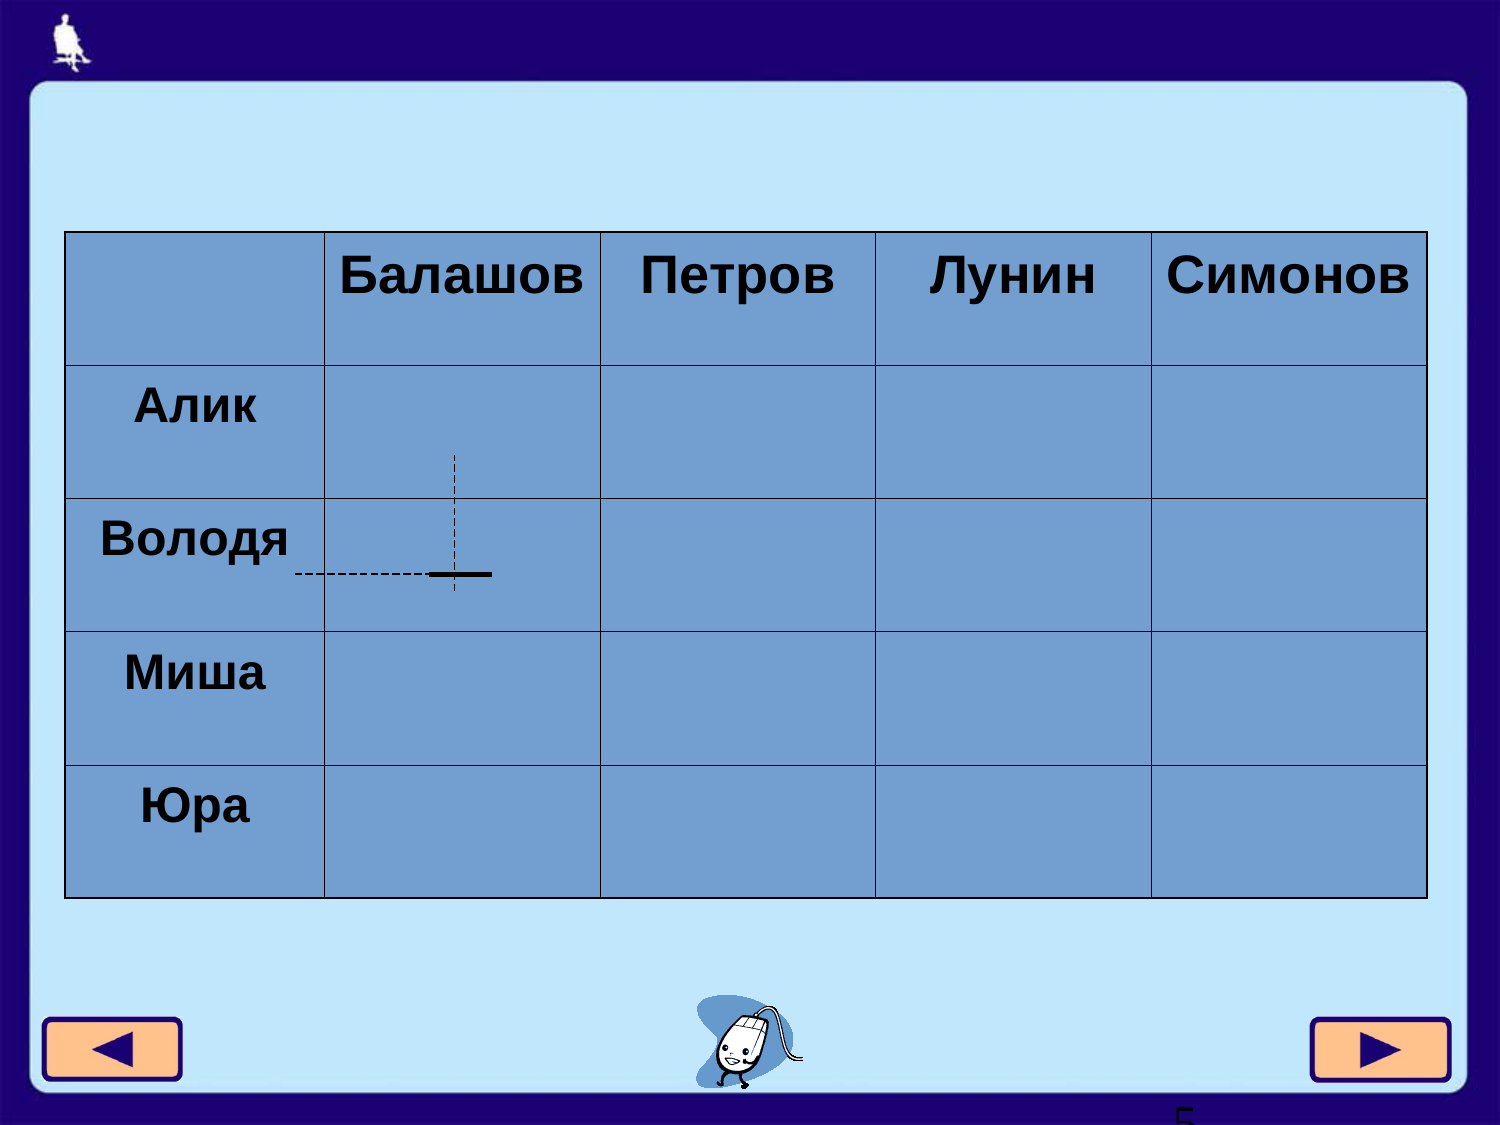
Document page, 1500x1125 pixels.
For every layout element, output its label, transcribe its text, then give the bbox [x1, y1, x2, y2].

picture [0, 0, 1500, 1125]
table_cell Володя [66, 499, 324, 631]
table_cell [1152, 632, 1426, 765]
table_cell [325, 366, 600, 498]
table_header Балашов [325, 233, 600, 365]
table_header [66, 233, 324, 365]
table_cell [876, 366, 1151, 498]
table_cell [1152, 766, 1426, 897]
table_cell [601, 766, 875, 897]
table_cell [1152, 366, 1426, 498]
table_cell [325, 499, 600, 631]
table_cell [601, 632, 875, 765]
table_cell Алик [66, 366, 324, 498]
table_header Лунин [876, 233, 1151, 365]
table_cell [325, 632, 600, 765]
table_cell Миша [66, 632, 324, 765]
text_box <номер> [1158, 1082, 1471, 1125]
table_cell [325, 766, 600, 897]
table_cell [1152, 499, 1426, 631]
table_cell [876, 499, 1151, 631]
table_header Петров [601, 233, 875, 365]
table_cell [876, 766, 1151, 897]
table_header Симонов [1152, 233, 1426, 365]
table_cell [876, 632, 1151, 765]
table_cell [601, 366, 875, 498]
table_cell [601, 499, 875, 631]
table_cell Юра [66, 766, 324, 897]
